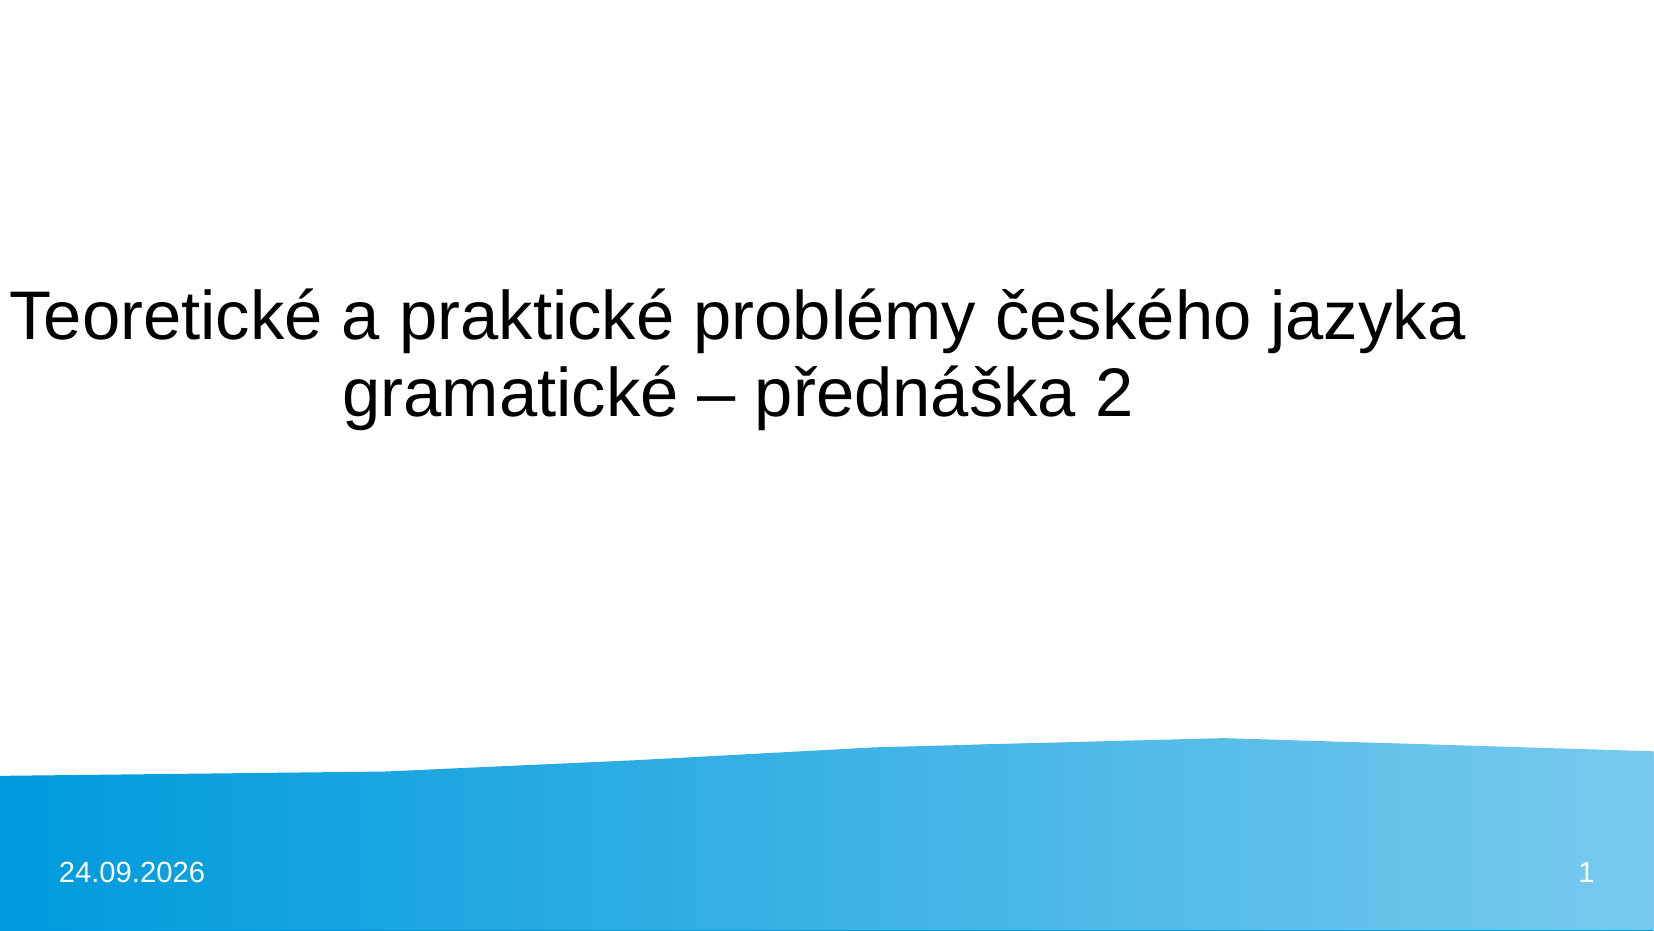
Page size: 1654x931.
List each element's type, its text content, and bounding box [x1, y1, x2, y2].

title Teoretické a praktické problémy českého jazyka gramatické – přednáška 2 [0, 265, 1477, 443]
